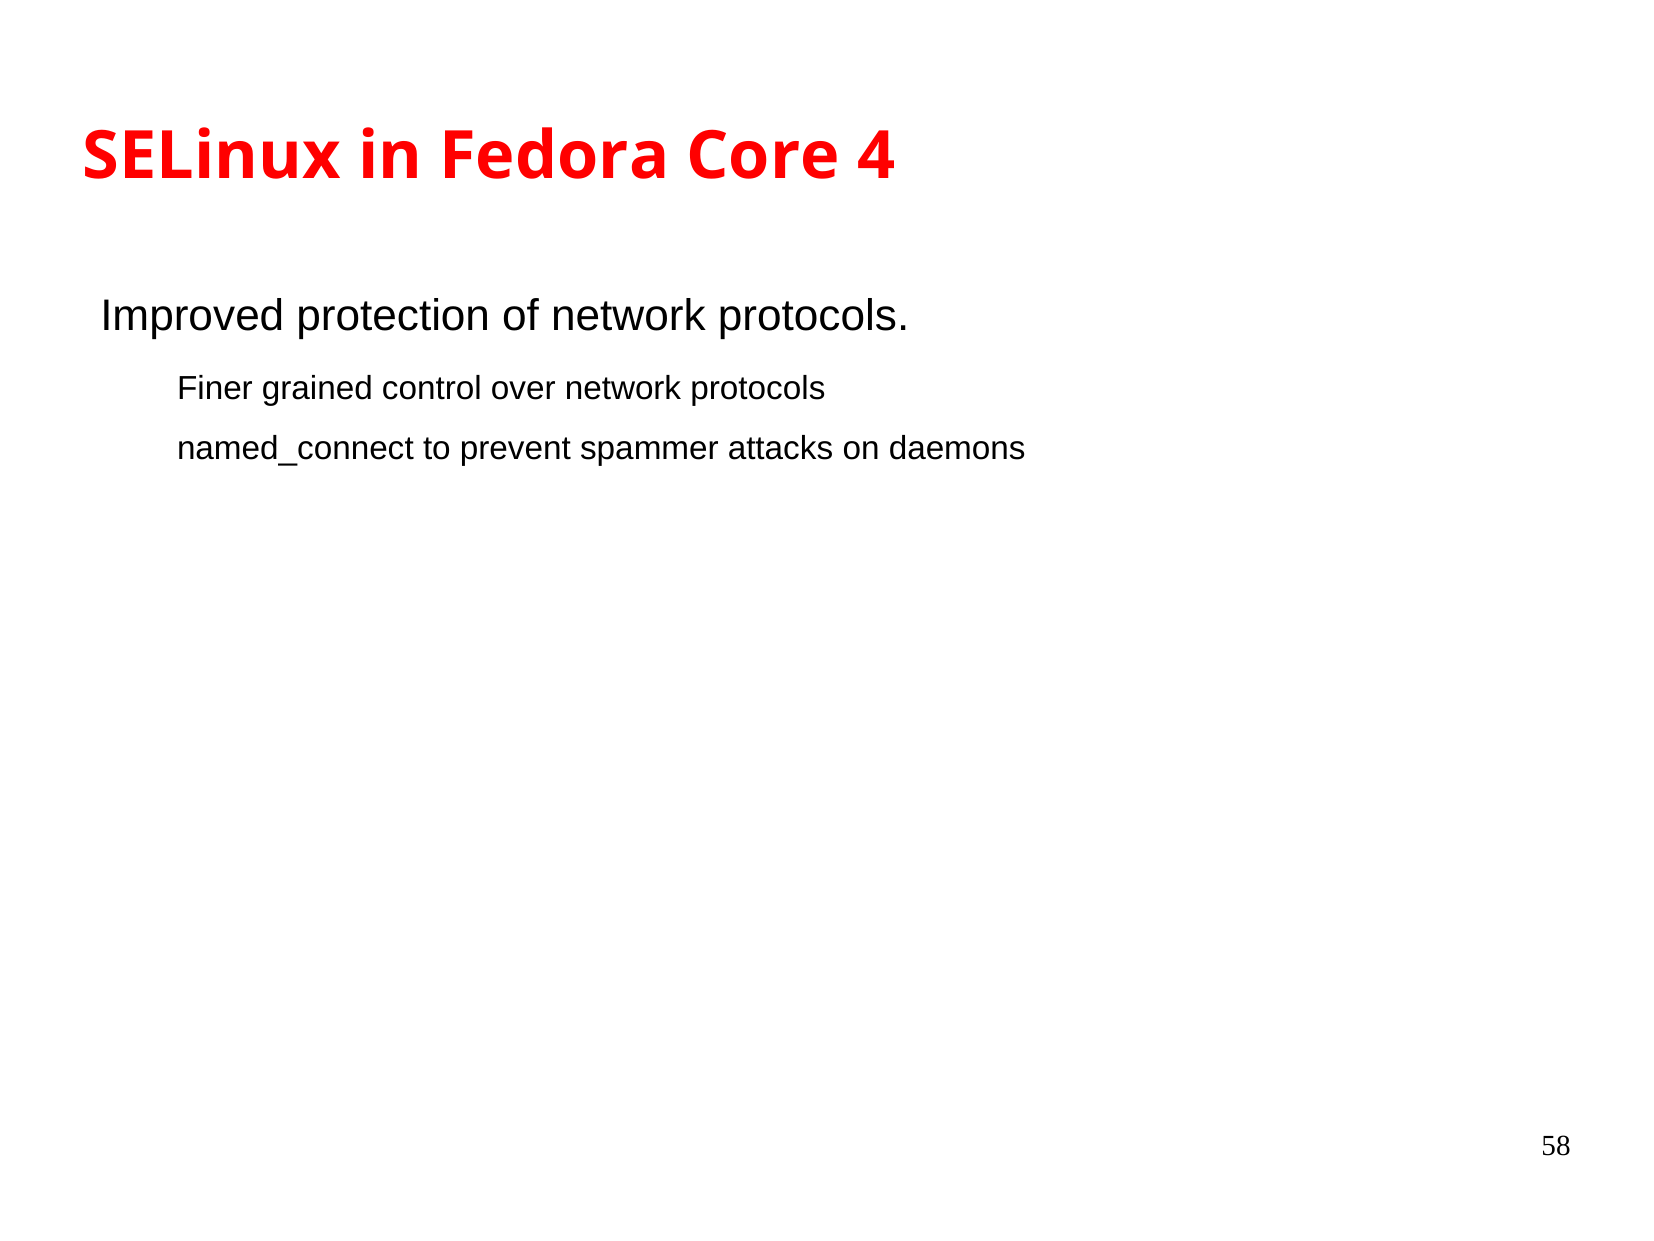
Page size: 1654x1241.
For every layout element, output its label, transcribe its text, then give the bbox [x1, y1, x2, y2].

title SELinux in Fedora Core 4 [82, 49, 1571, 257]
list Improved protection of network protocols. Finer grained control over network protocols named_connect to prevent spammer attacks on daemons [82, 290, 1571, 1109]
